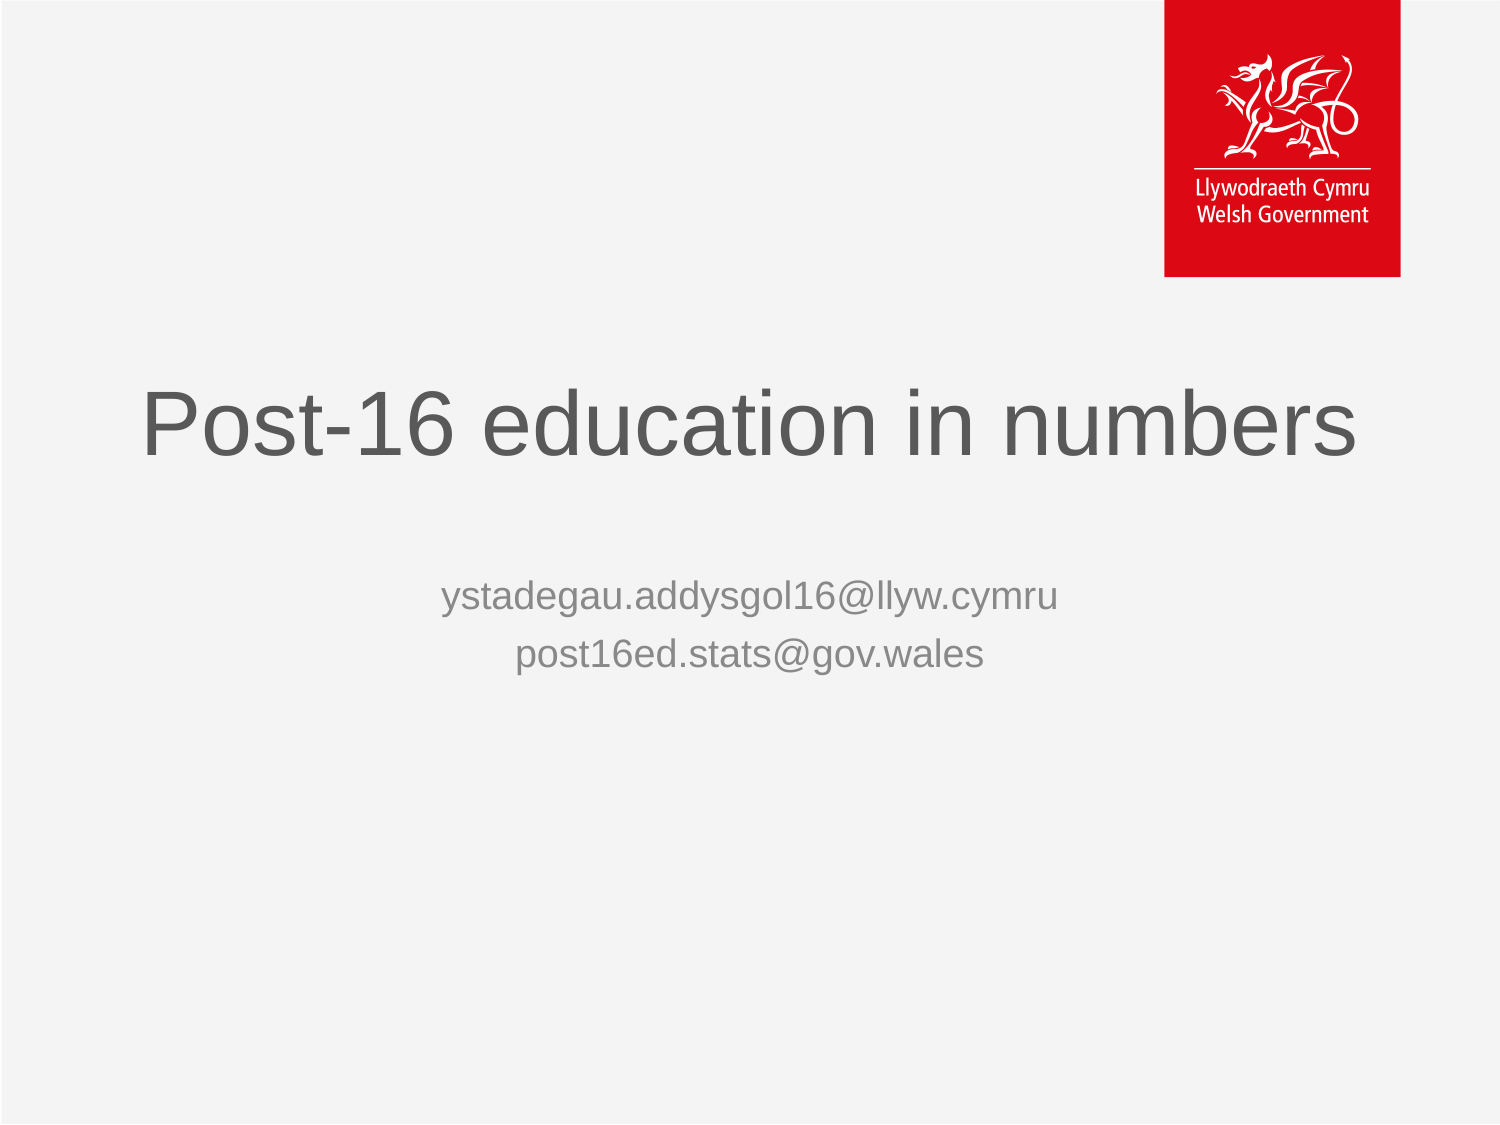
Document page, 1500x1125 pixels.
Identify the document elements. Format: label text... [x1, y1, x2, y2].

title Post-16 education in numbers [112, 297, 1388, 539]
subtitle ystadegau.addysgol16@llyw.cymru post16ed.stats@gov.wales [225, 562, 1276, 985]
